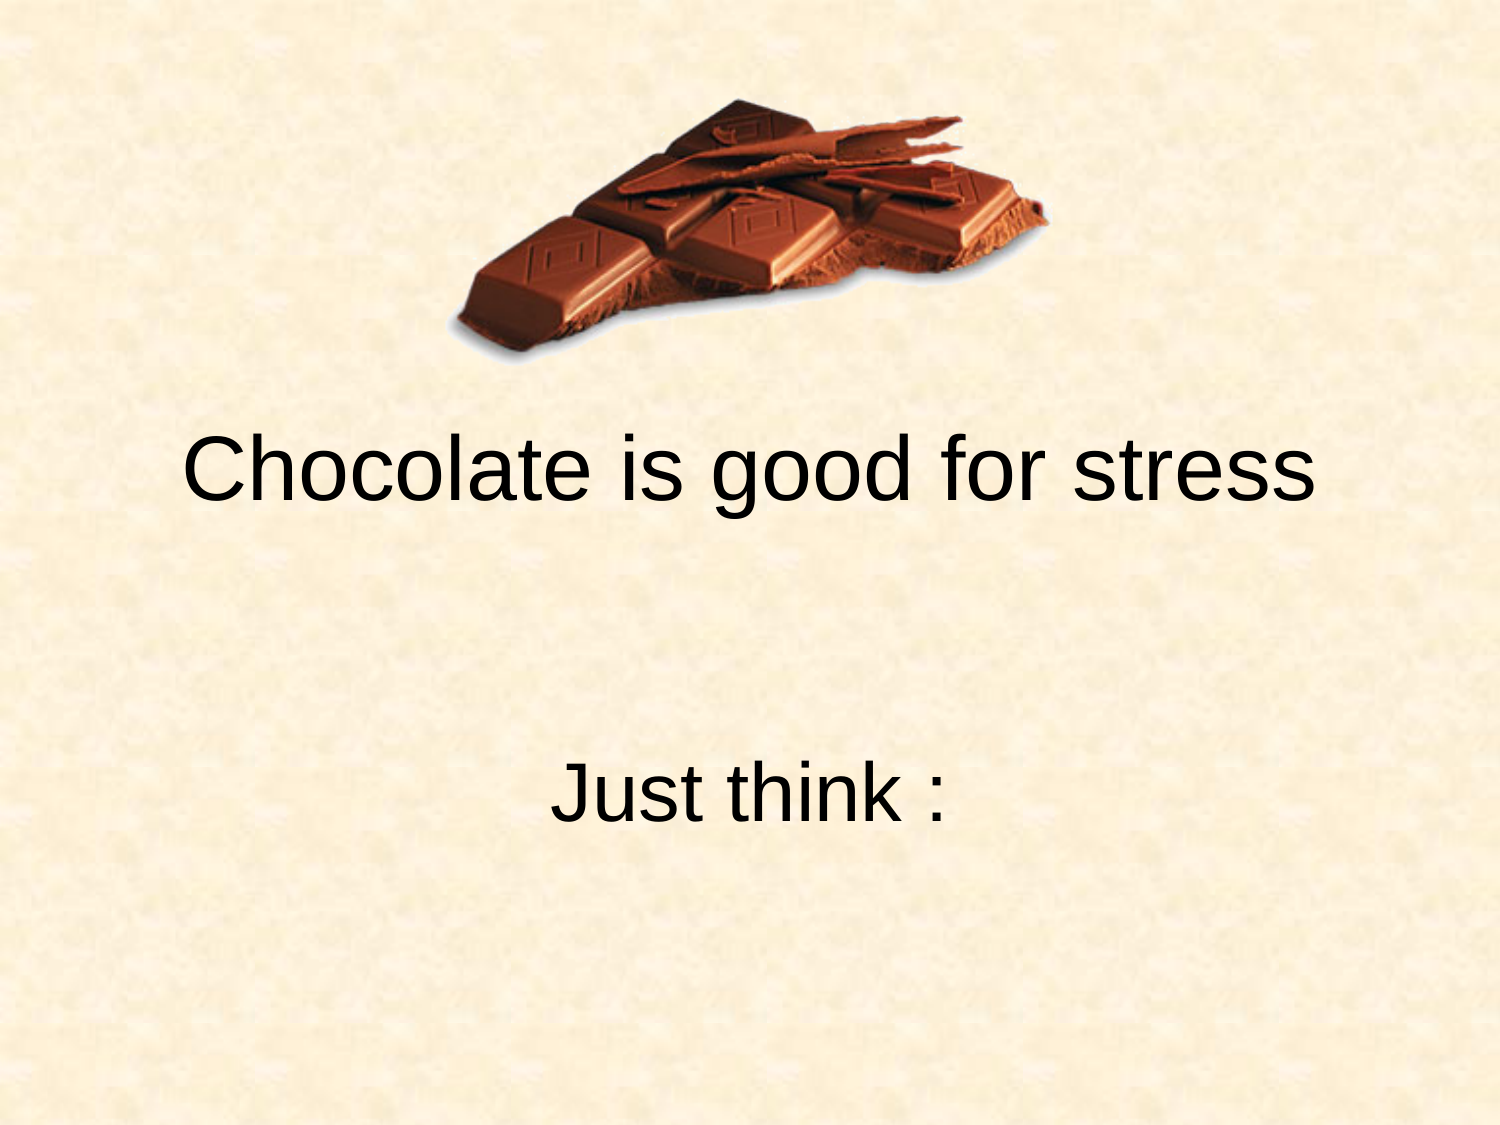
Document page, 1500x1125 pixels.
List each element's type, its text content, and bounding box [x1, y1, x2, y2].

picture [0, 0, 1500, 1125]
title Chocolate is good for stress [112, 349, 1388, 591]
subtitle Just think : [225, 739, 1275, 925]
